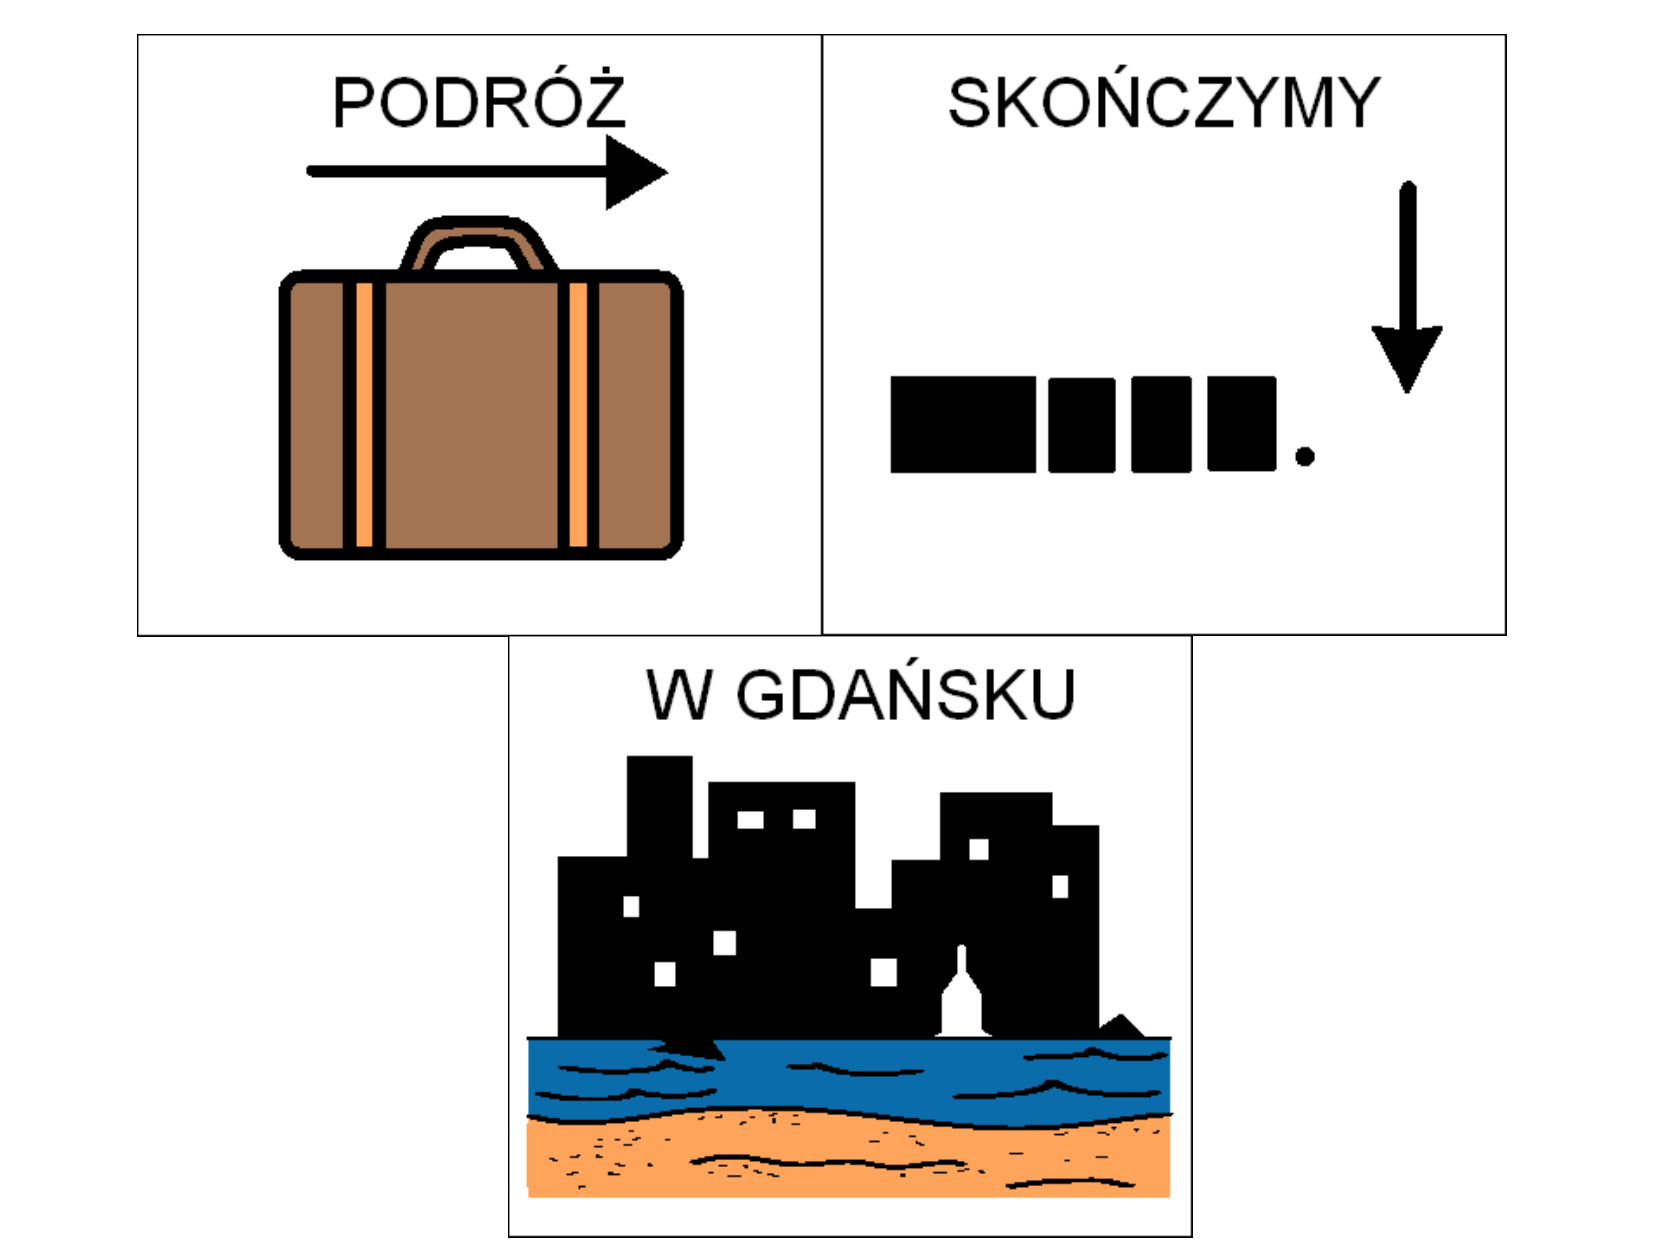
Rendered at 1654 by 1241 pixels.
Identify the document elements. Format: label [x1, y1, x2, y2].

picture [137, 34, 1507, 1238]
